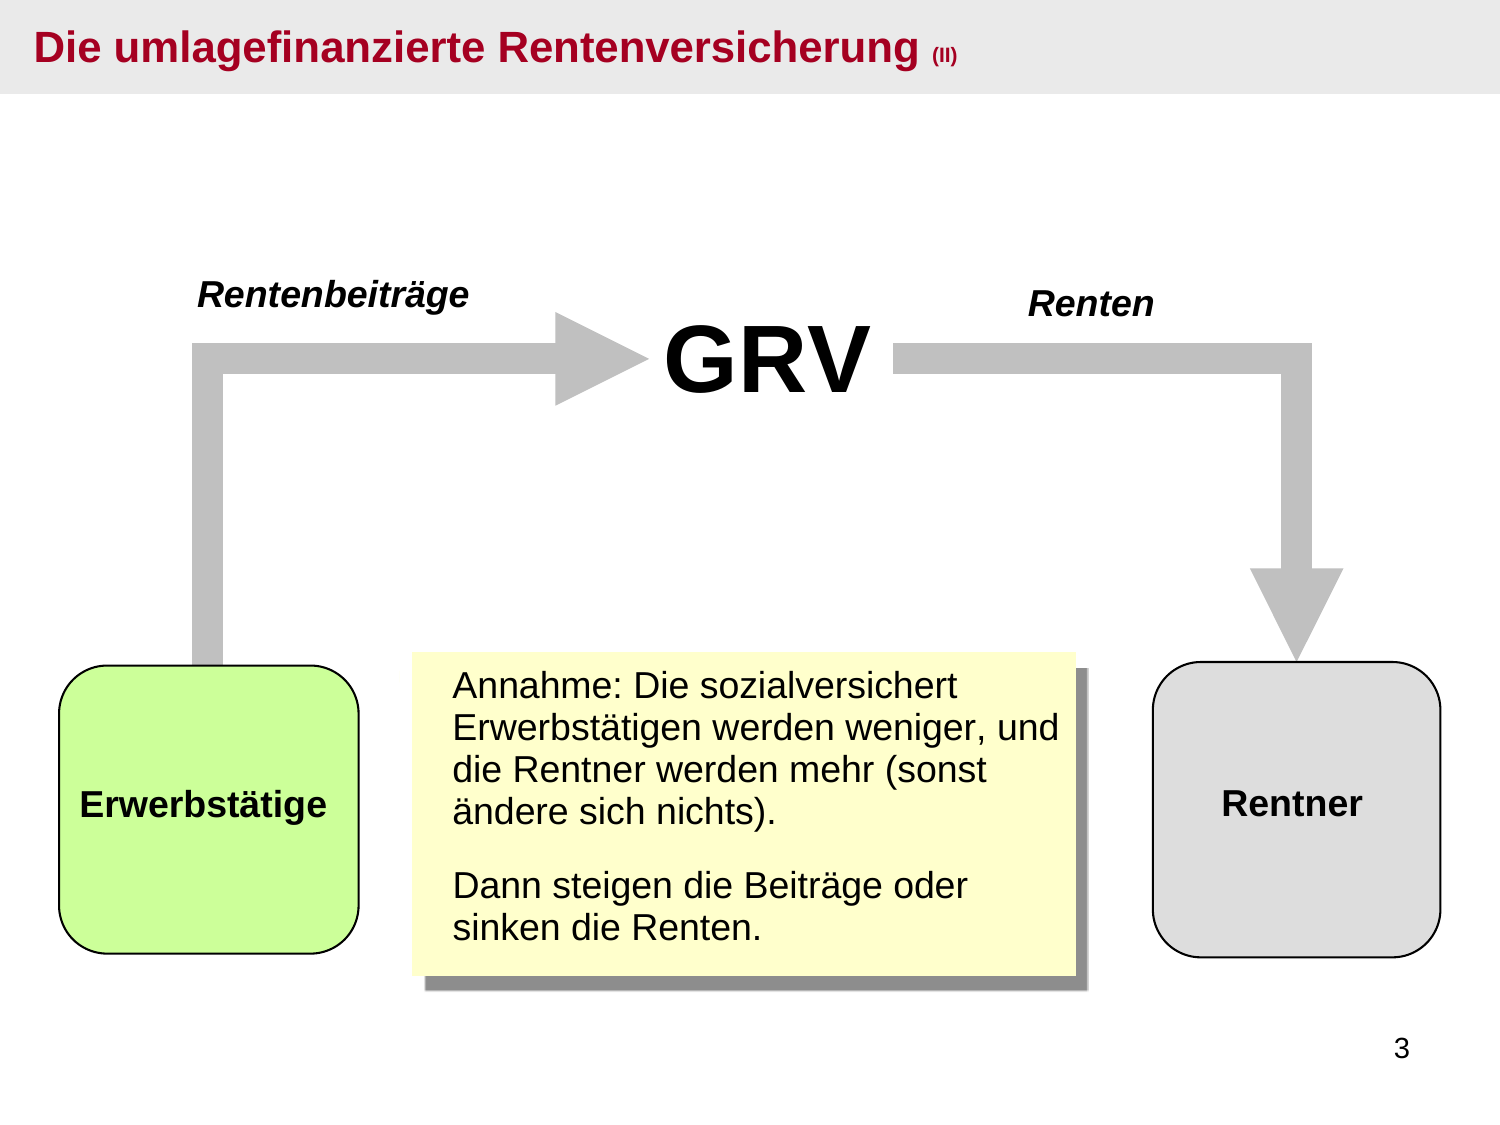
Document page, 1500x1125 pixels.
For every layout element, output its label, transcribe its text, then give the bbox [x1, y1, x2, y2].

text_box Renten [1013, 274, 1178, 333]
text_box [412, 652, 1076, 976]
text_box Annahme: Die sozialversichert Erwerbstätigen werden weniger, und die Rentner werden mehr (sonst ändere sich nichts). [437, 656, 1095, 841]
text_box Erwerbstätige [64, 776, 372, 834]
text_box Die umlagefinanzierte Rentenversicherung (II) [18, 15, 1430, 80]
text_box Rentner [1160, 761, 1430, 833]
text_box [59, 665, 359, 954]
text_box [1152, 662, 1441, 958]
text_box GRV [649, 297, 894, 421]
text_box Rentenbeiträge [182, 265, 490, 323]
text_box [0, 0, 1500, 94]
text_box Dann steigen die Beiträge oder sinken die Renten. [438, 856, 1067, 957]
